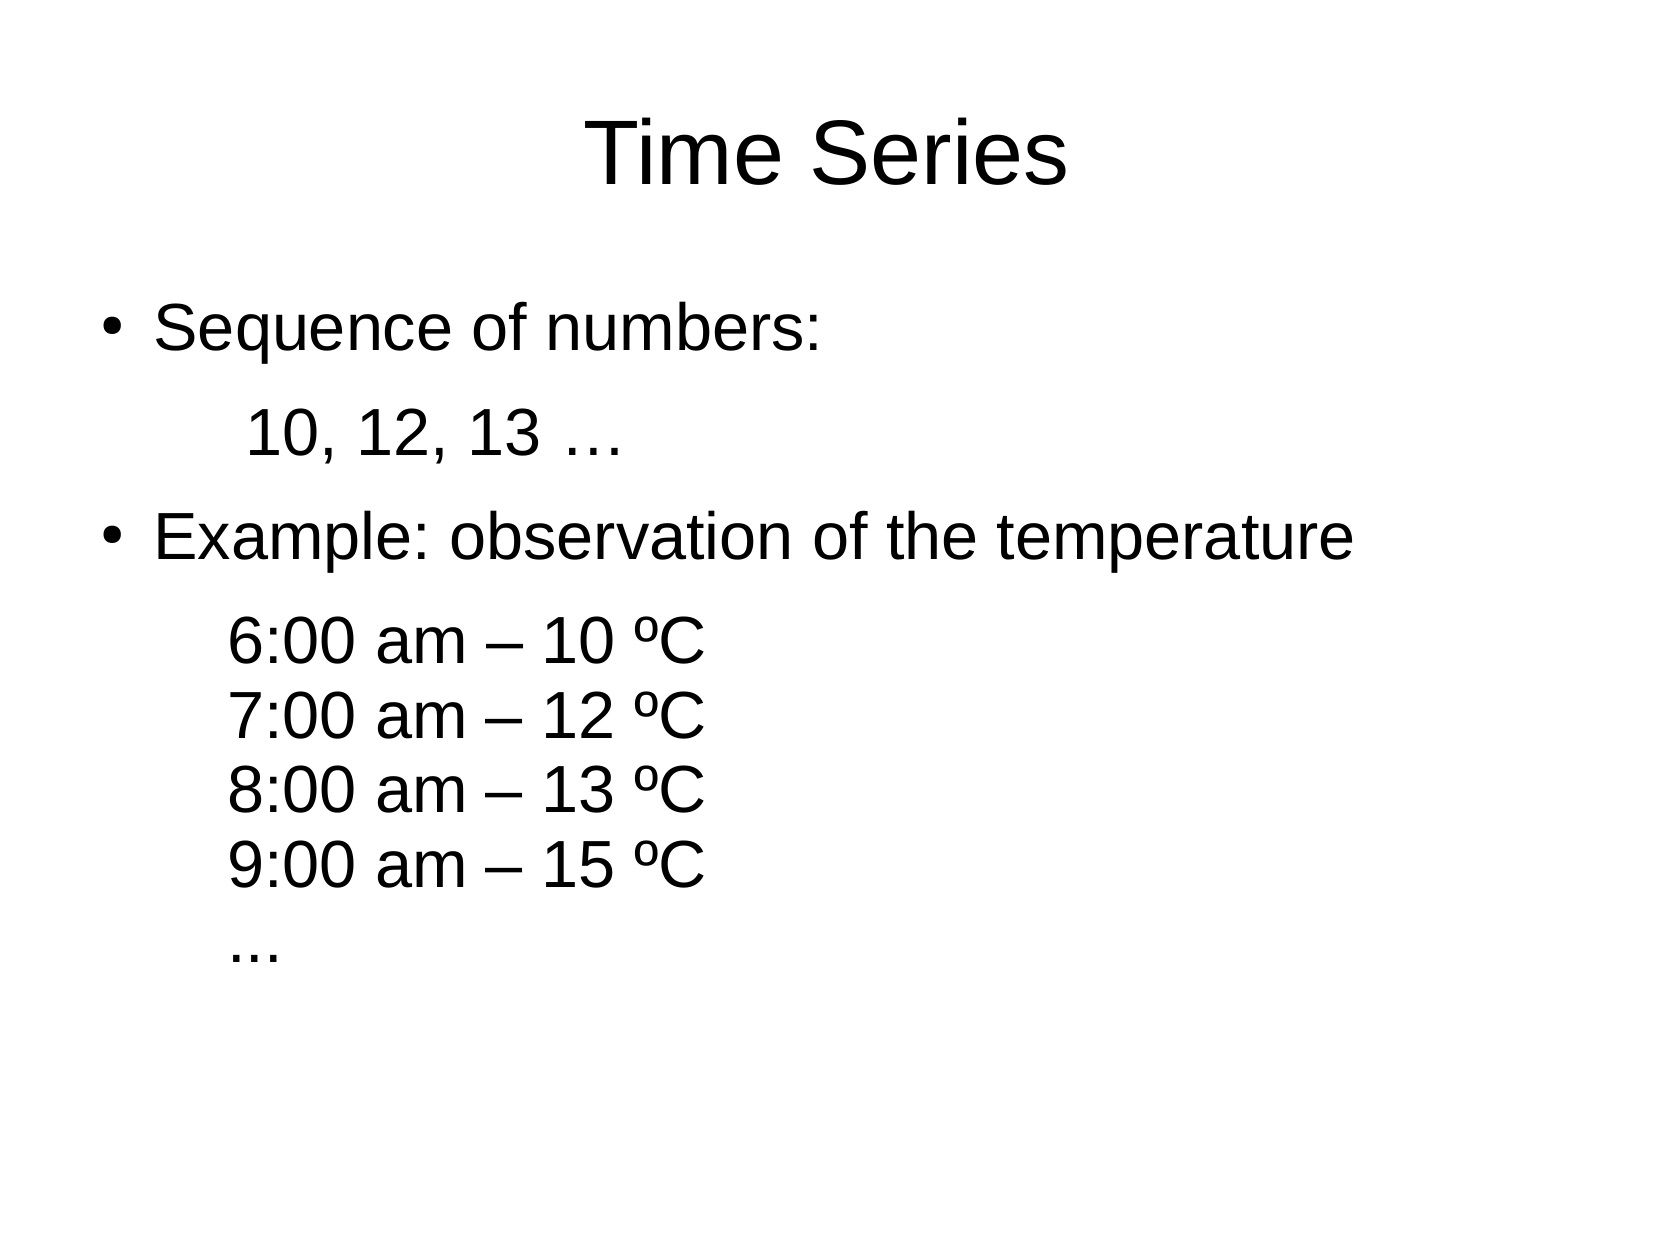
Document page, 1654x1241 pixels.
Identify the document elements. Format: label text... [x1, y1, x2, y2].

list Sequence of numbers: 10, 12, 13 … Example: observation of the temperature 6:00 am – 10 ºC 7:00 am – 12 ºC 8:00 am – 13 ºC 9:00 am – 15 ºC ... [82, 290, 1571, 1109]
title Time Series [82, 49, 1571, 257]
